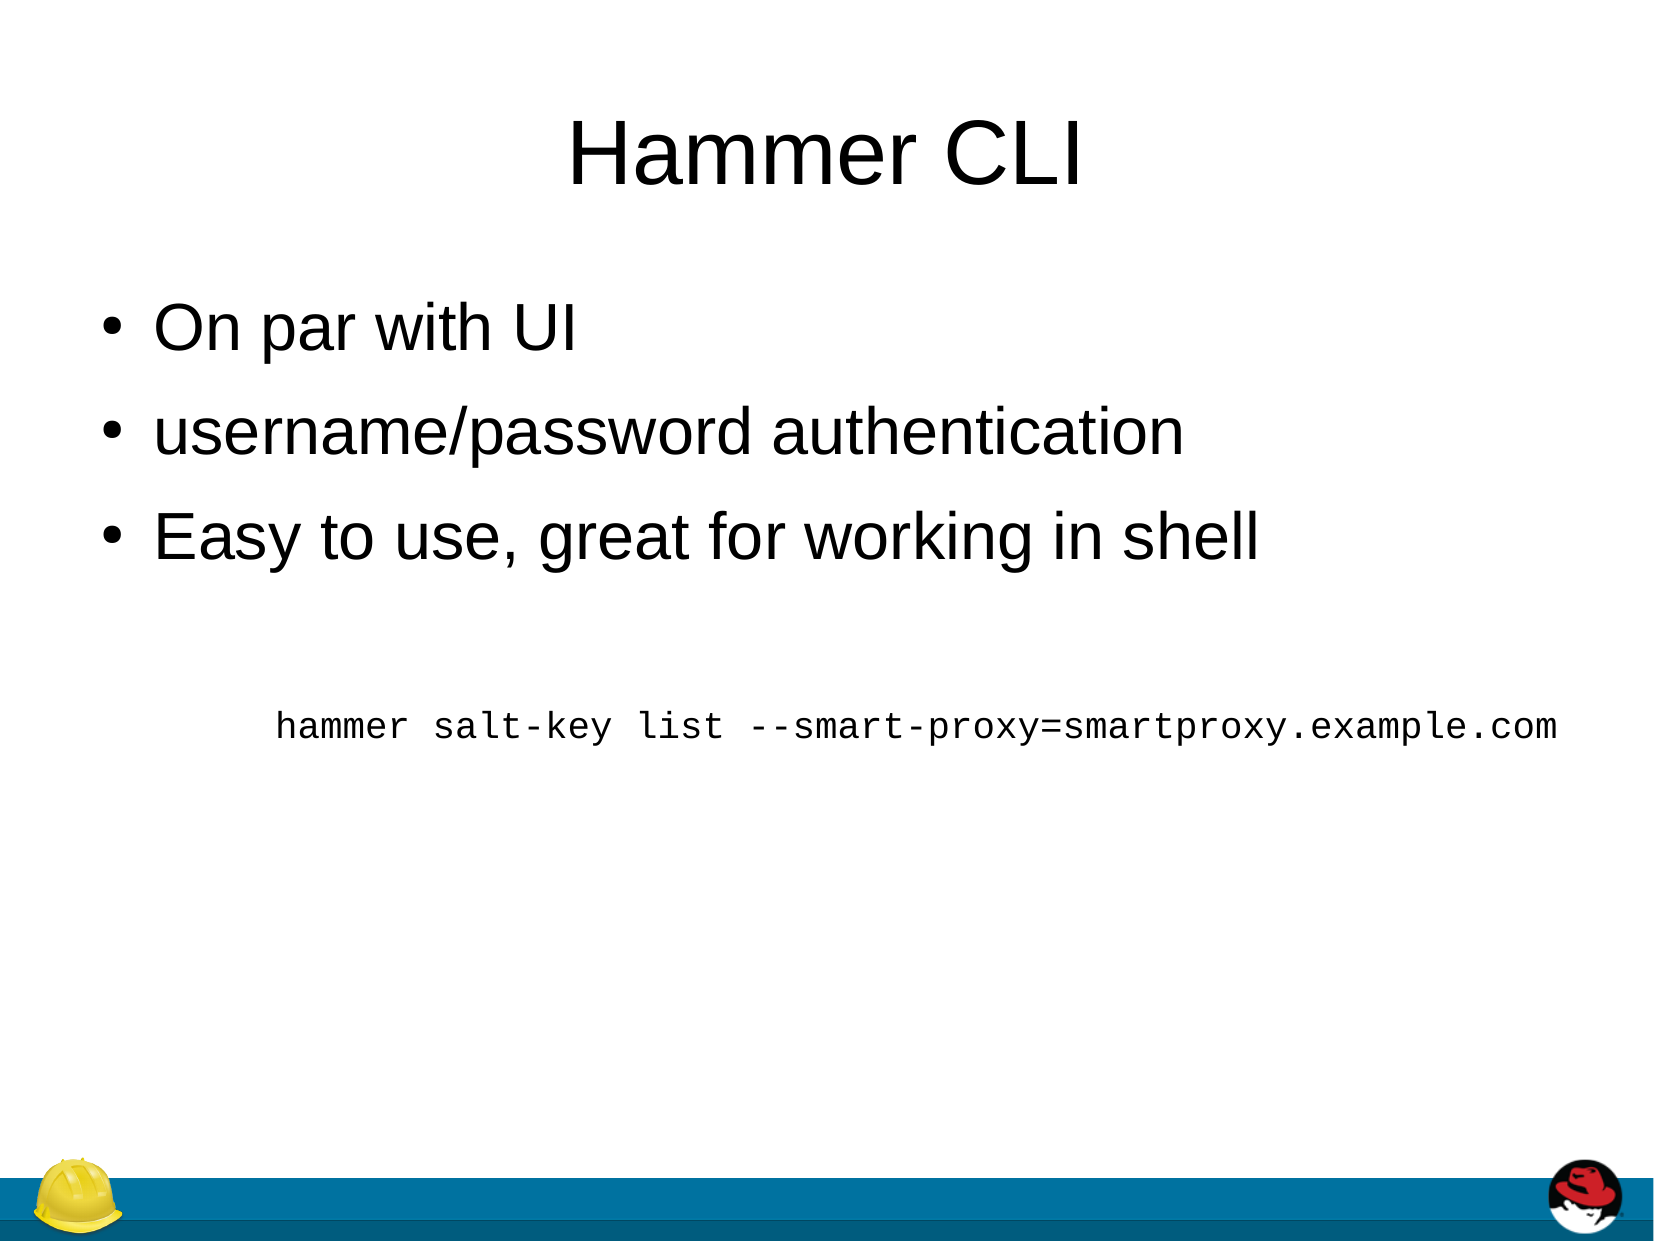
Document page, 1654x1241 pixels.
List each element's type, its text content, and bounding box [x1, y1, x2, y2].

picture [1547, 1157, 1630, 1233]
list On par with UI username/password authentication Easy to use, great for working in shell hammer salt-key list --smart-proxy=smartproxy.example.com [82, 290, 1571, 1010]
title Hammer CLI [82, 49, 1571, 257]
picture [23, 1145, 130, 1235]
